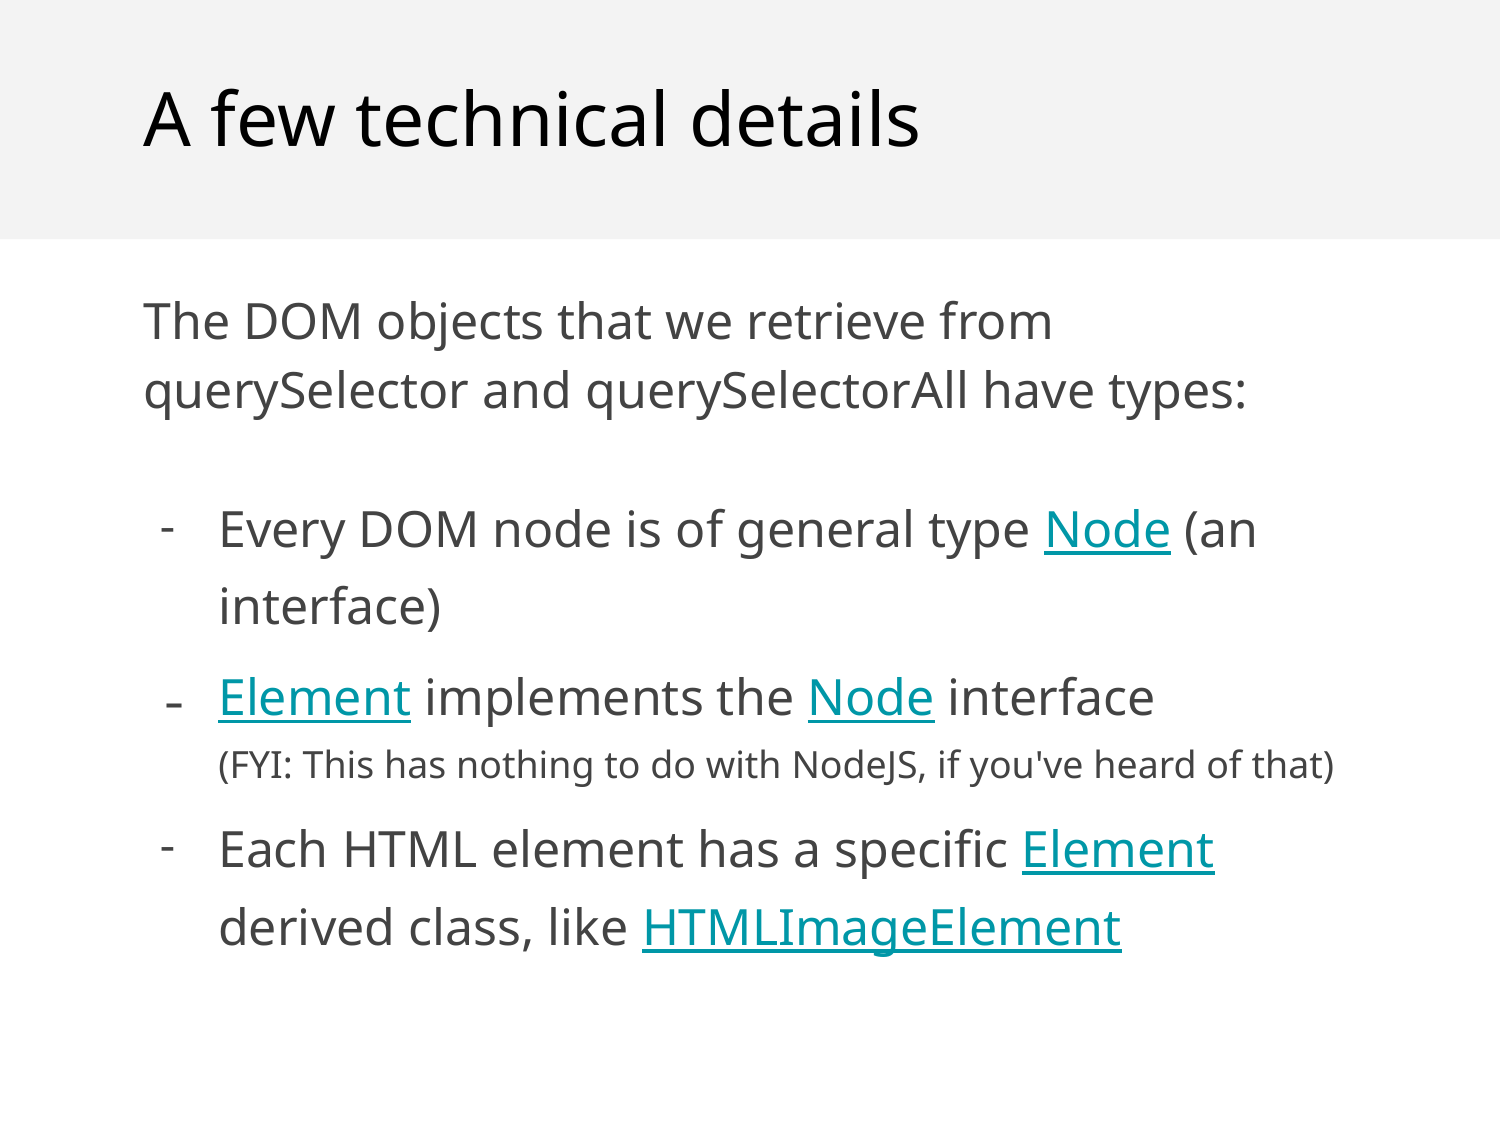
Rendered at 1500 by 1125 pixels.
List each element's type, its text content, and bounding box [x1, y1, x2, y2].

list The DOM objects that we retrieve from querySelector and querySelectorAll have types: Every DOM node is of general type Node (an interface) Element implements the Node interface (FYI: This has nothing to do with NodeJS, if you've heard of that) Each HTML element has a specific Element derived class, like HTMLImageElement [128, 265, 1372, 876]
title A few technical details [128, 56, 1372, 183]
